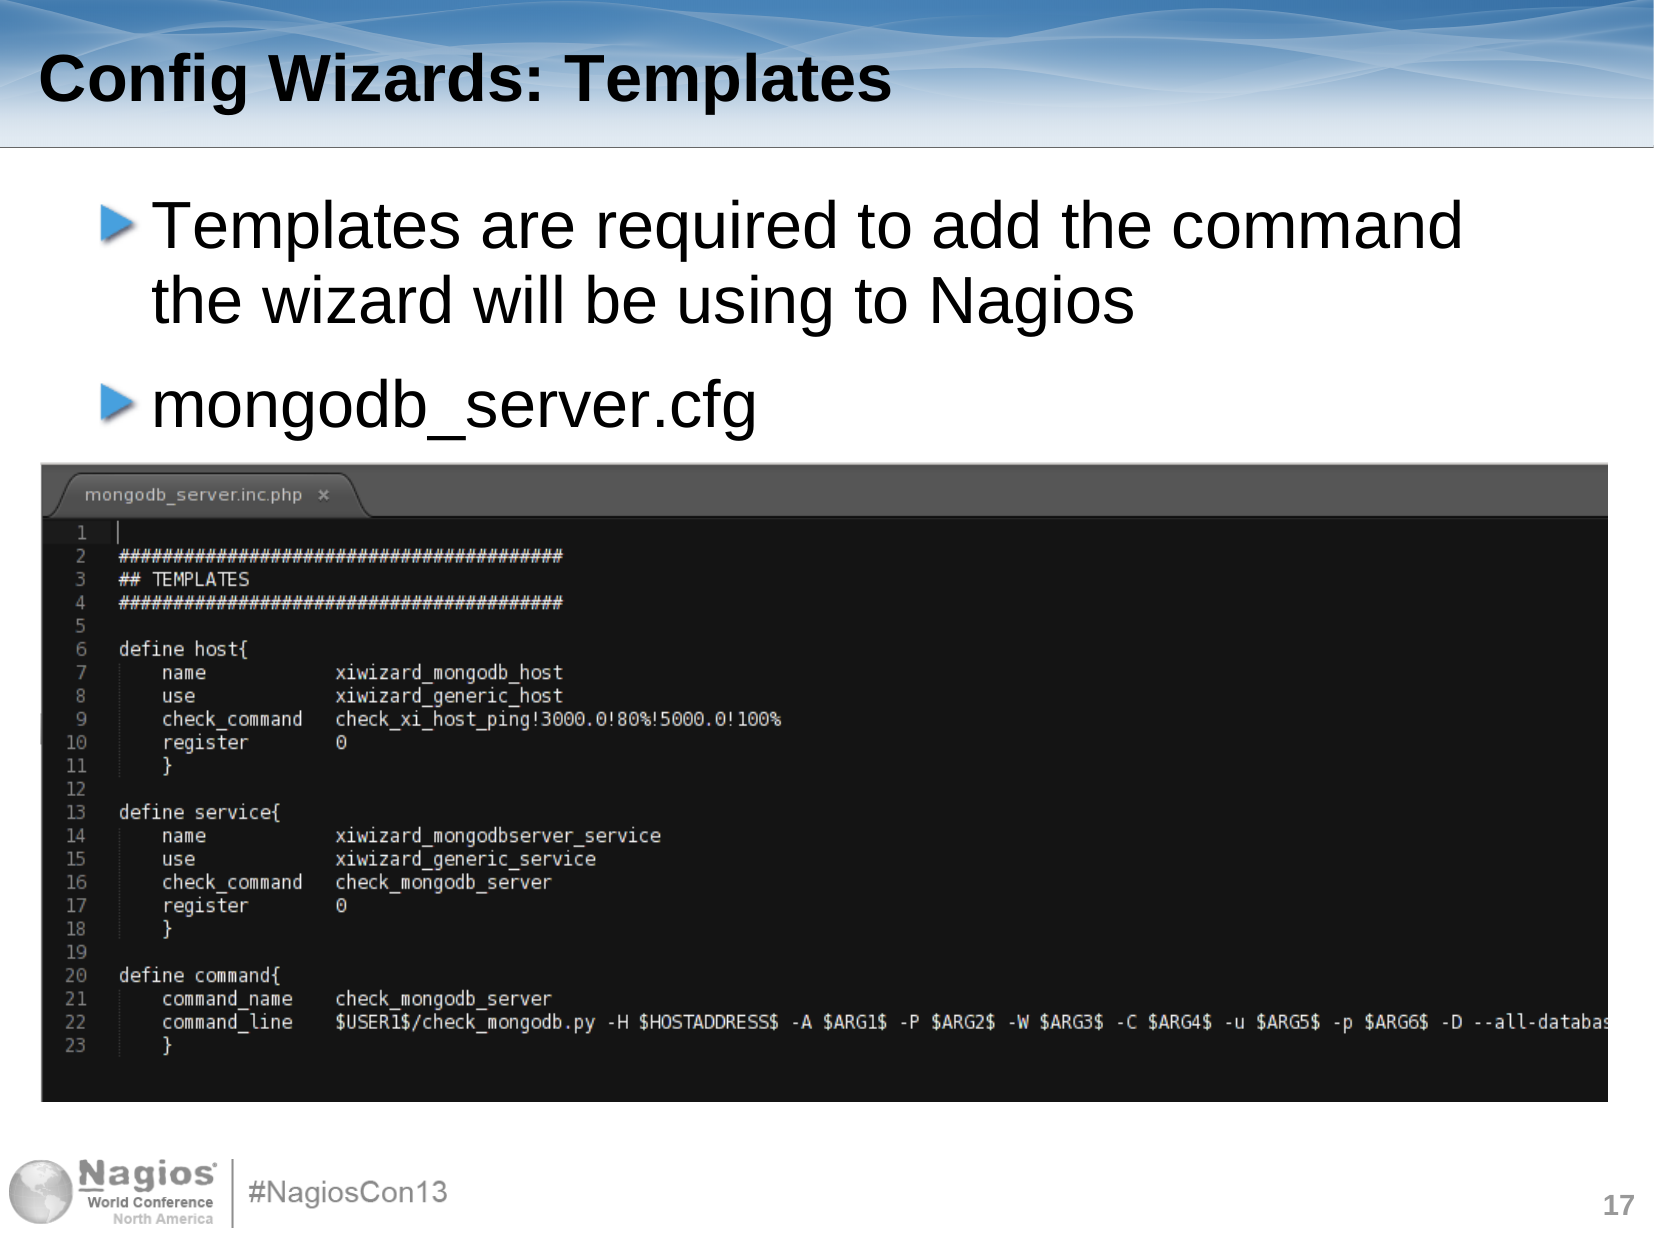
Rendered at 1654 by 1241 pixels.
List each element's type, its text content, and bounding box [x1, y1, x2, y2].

picture [0, 0, 1654, 147]
list Templates are required to add the command the wizard will be using to Nagios mongodb_server.cfg [80, 188, 1569, 462]
title Config Wizards: Templates [38, 29, 1245, 127]
picture [9, 1159, 453, 1228]
picture [40, 462, 1608, 1102]
